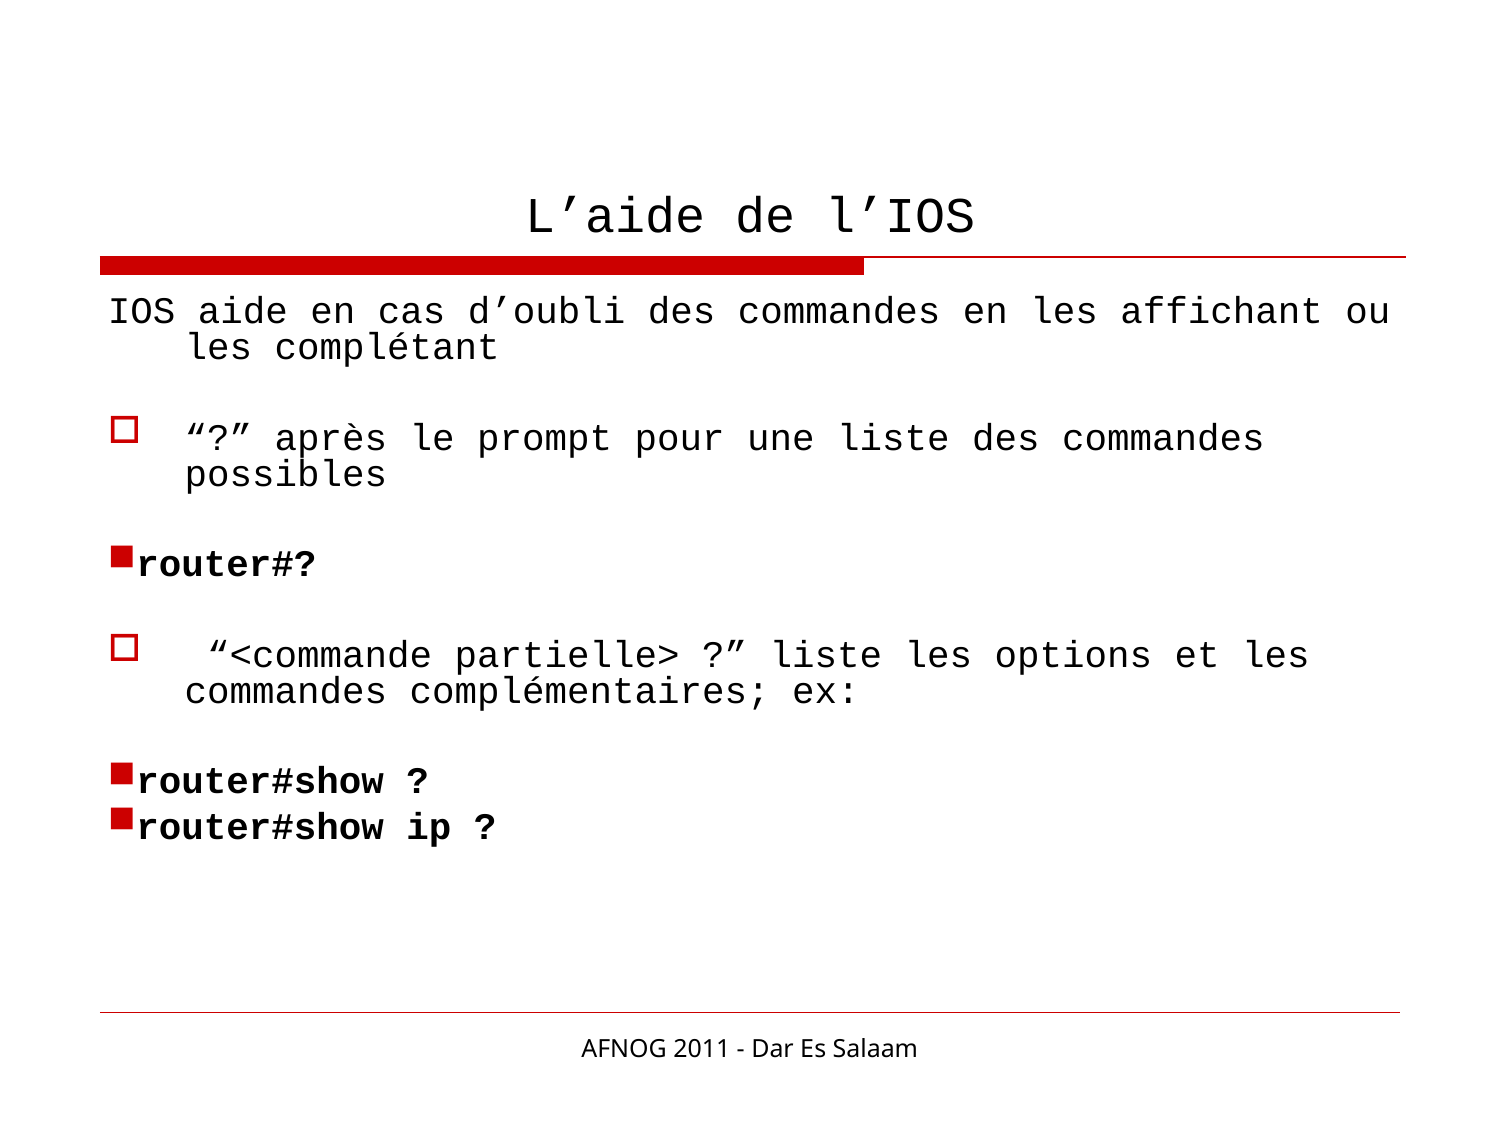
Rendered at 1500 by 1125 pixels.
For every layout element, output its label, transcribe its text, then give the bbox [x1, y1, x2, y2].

title L’aide de l’IOS [94, 49, 1407, 250]
list IOS aide en cas d’oubli des commandes en les affichant ou les complétant “?” après le prompt pour une liste des commandes possibles router#? “<commande partielle> ?” liste les options et les commandes complémentaires; ex: router#show ? router#show ip ? [92, 287, 1406, 988]
text_box AFNOG 2011 - Dar Es Salaam [512, 1024, 988, 1103]
